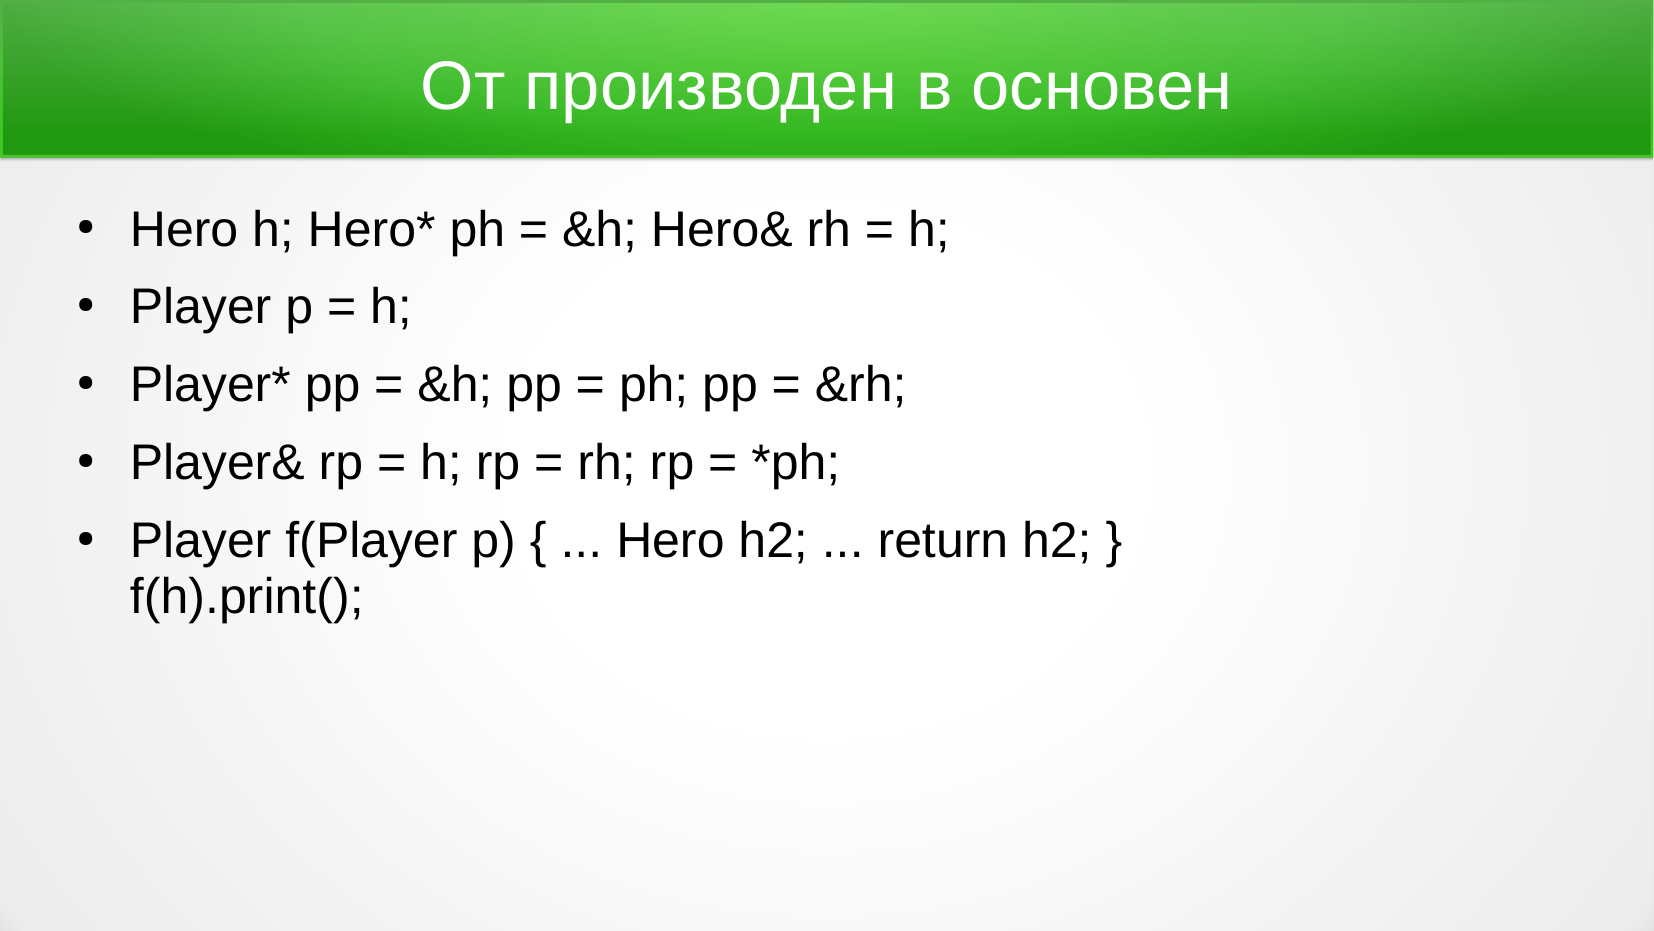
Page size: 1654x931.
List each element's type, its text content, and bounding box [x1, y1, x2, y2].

title От производен в основен [82, 37, 1571, 135]
list Hero h; Hero* ph = &h; Hero& rh = h; Player p = h; Player* pp = &h; pp = ph; pp = &rh; Player& rp = h; rp = rh; rp = *ph; Player f(Player p) { ... Hero h2; ... return h2; } f(h).print(); [59, 200, 1607, 898]
